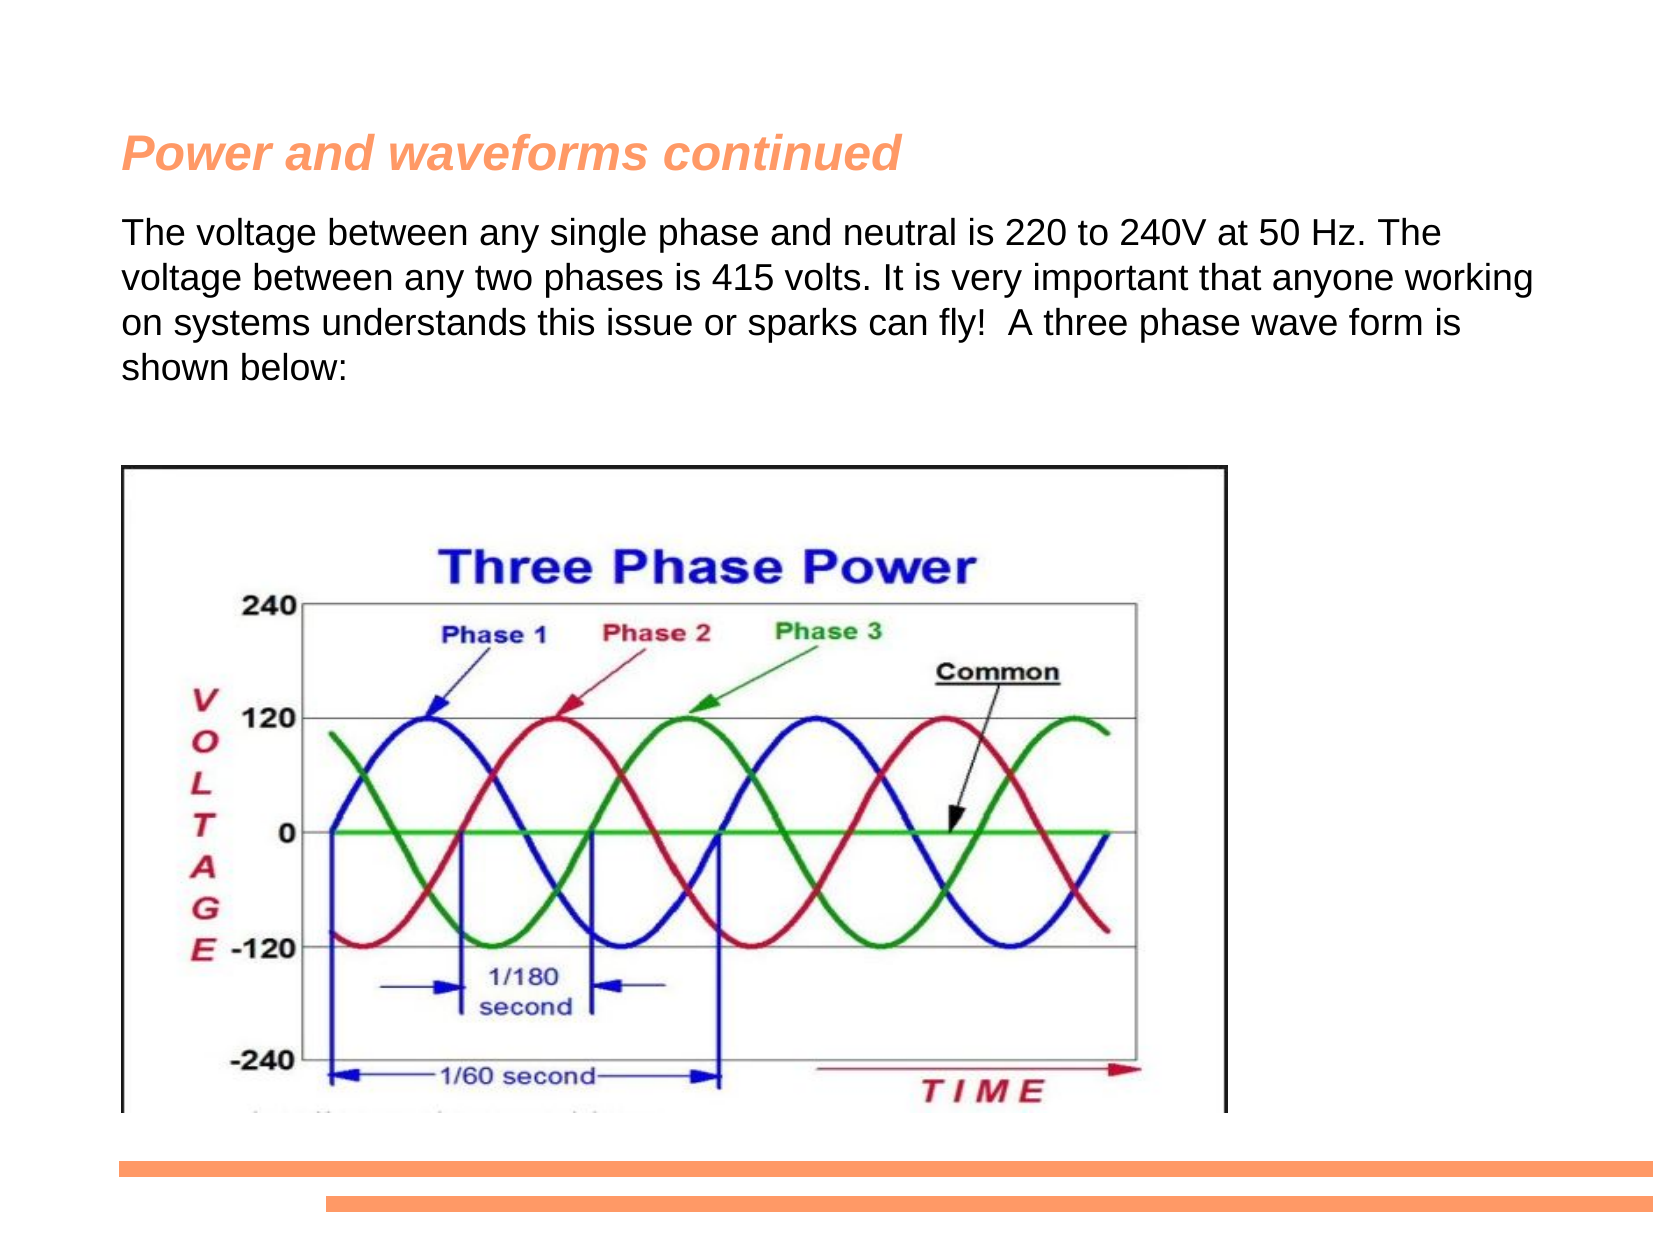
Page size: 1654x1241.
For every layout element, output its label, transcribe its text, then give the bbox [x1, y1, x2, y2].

picture [121, 465, 1228, 1113]
list The voltage between any single phase and neutral is 220 to 240V at 50 Hz. The voltage between any two phases is 415 volts. It is very important that anyone working on systems understands this issue or sparks can fly! A three phase wave form is shown below: [121, 181, 1561, 1133]
title Power and waveforms continued [121, 46, 1534, 181]
